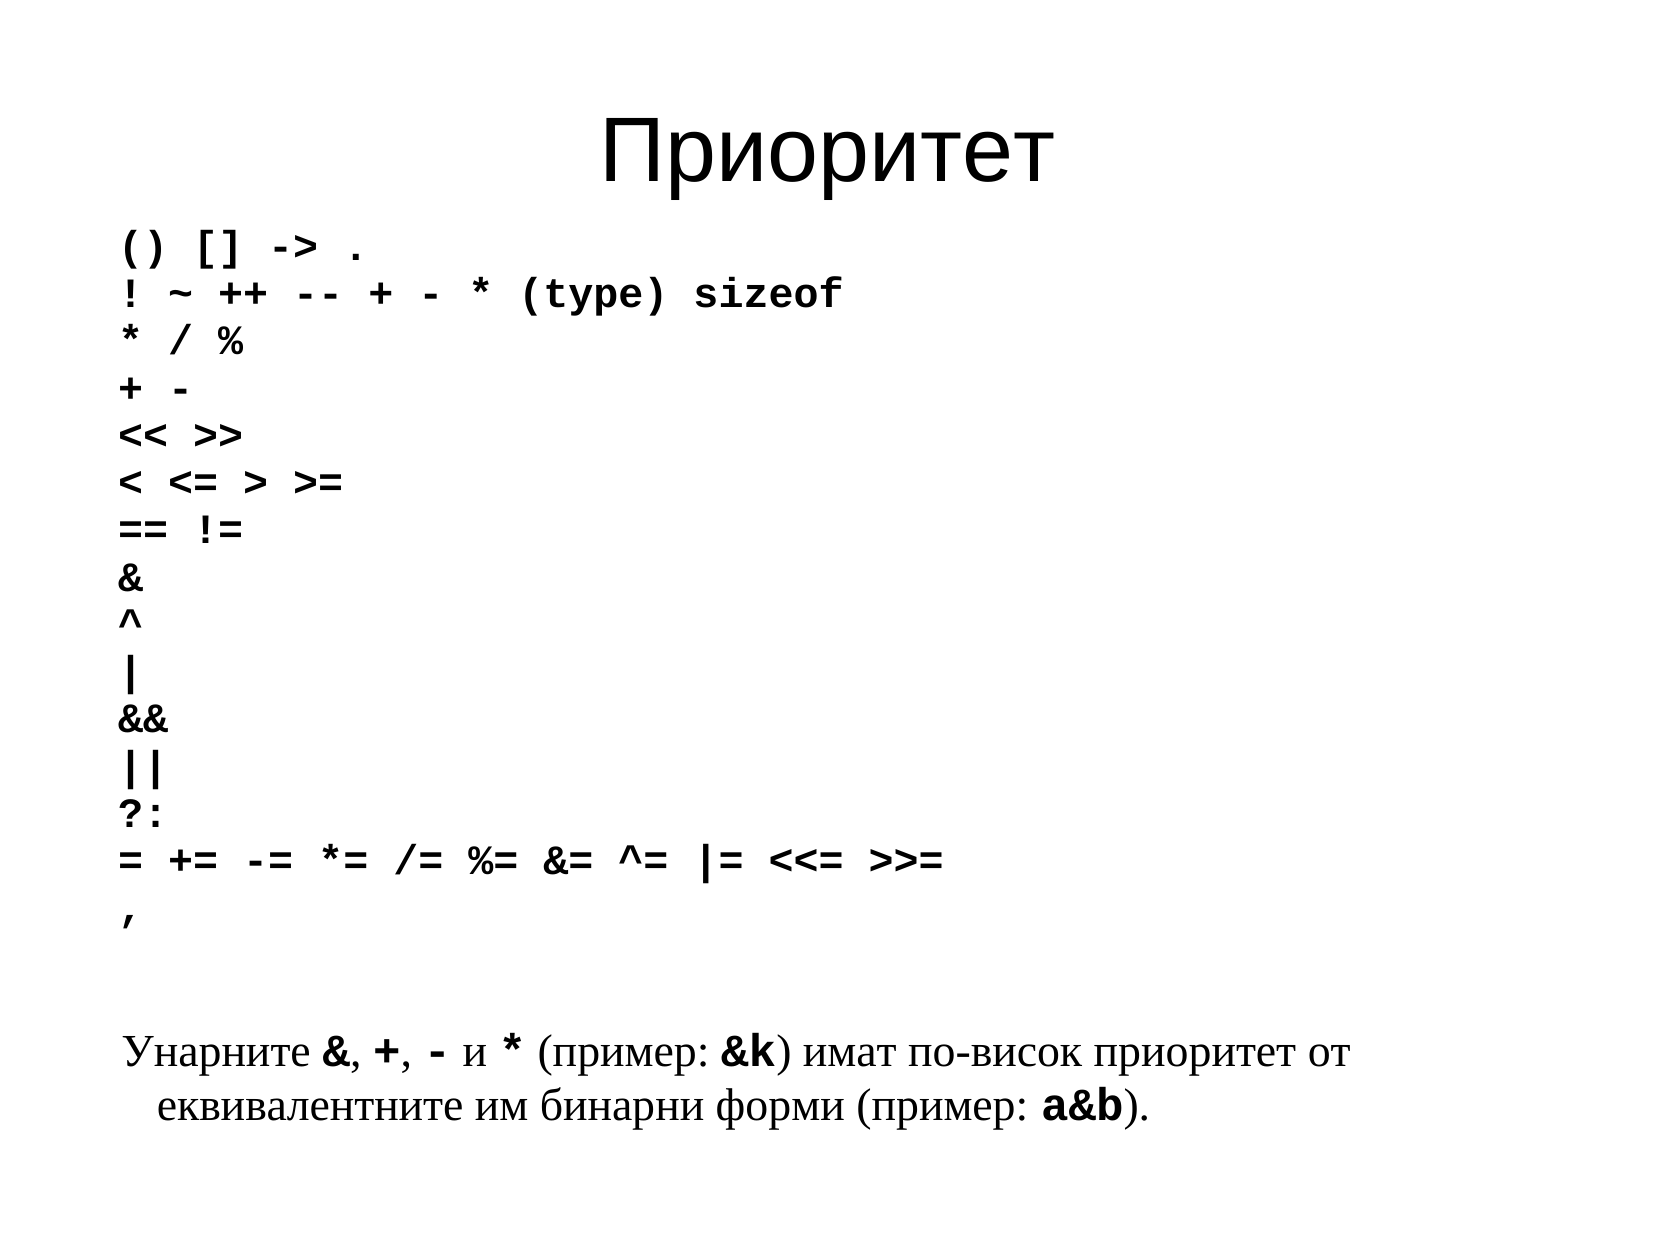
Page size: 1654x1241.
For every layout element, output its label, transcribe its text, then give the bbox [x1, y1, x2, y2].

text_box Унарните &, +, - и * (пример: &k) имат по-висок приоритет от еквивалентните им бинарни форми (пример: a&b). [121, 979, 1625, 1182]
title Приоритет [121, 46, 1534, 221]
subtitle () [] -> . ! ~ ++ -- + - * (type) sizeof * / % + - << >> < <= > >= == != & ^ | && || ?: = += -= *= /= %= &= ^= |= <<= >>= , [118, 221, 1558, 1034]
